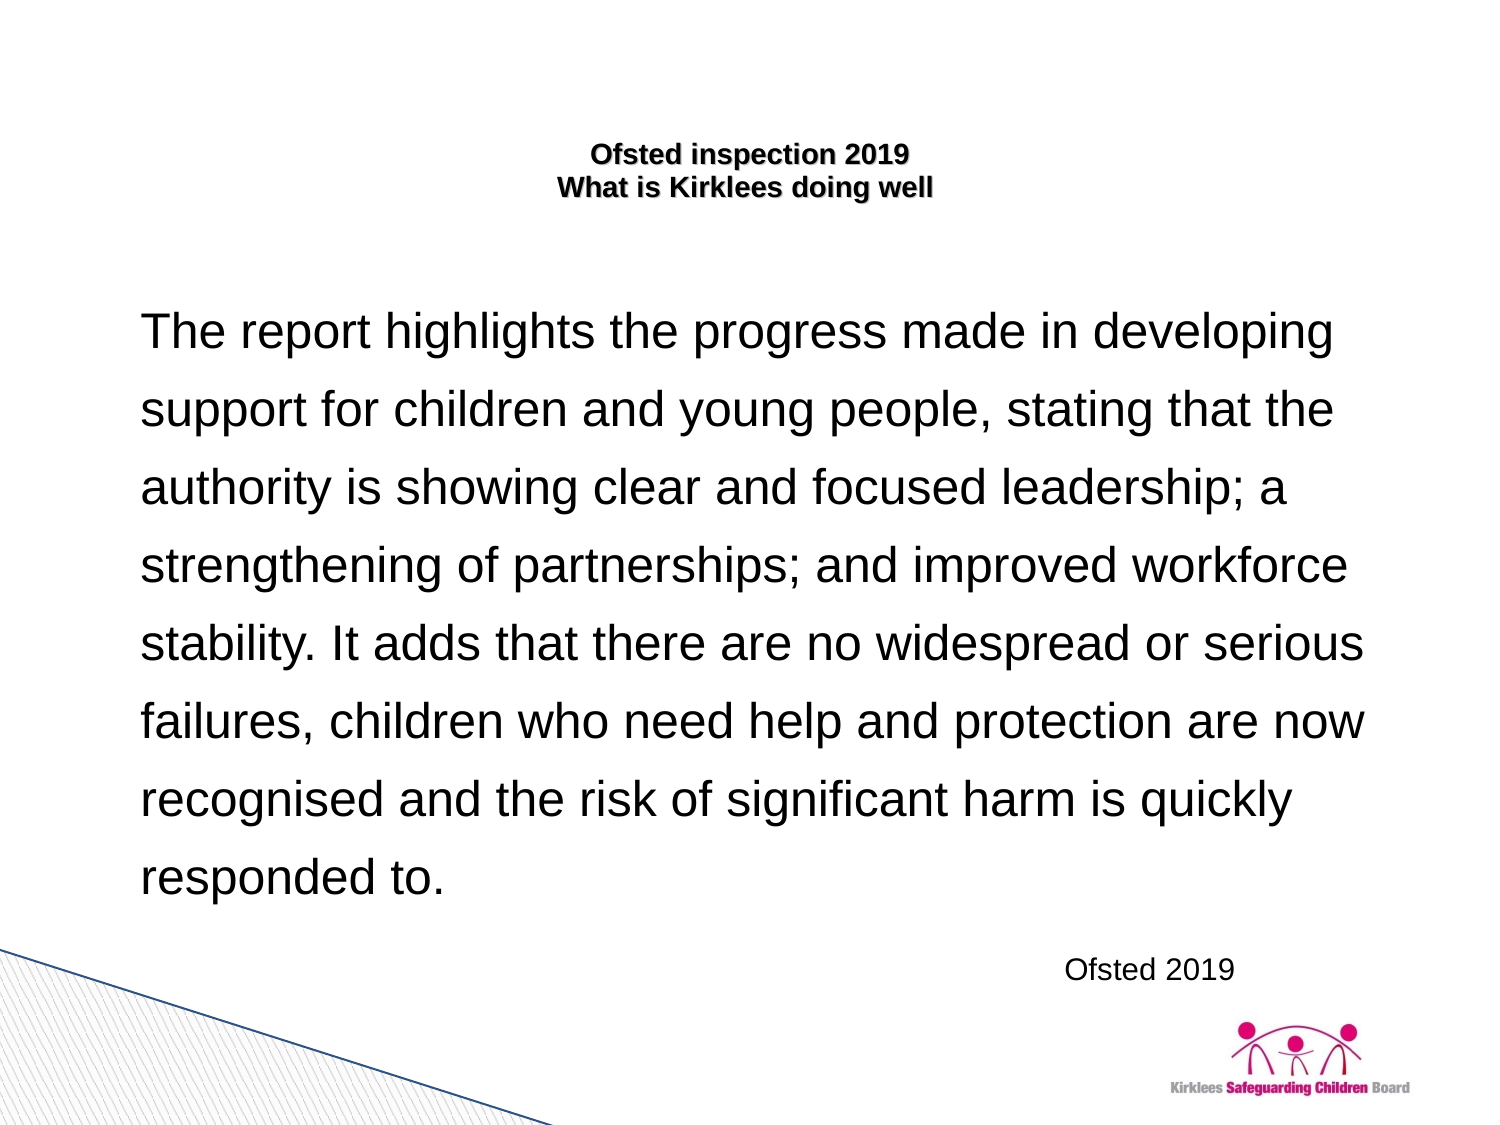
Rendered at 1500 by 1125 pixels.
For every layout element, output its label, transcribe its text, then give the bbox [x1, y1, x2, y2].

list The report highlights the progress made in developing support for children and young people, stating that the authority is showing clear and focused leadership; a strengthening of partnerships; and improved workforce stability. It adds that there are no widespread or serious failures, children who need help and protection are now recognised and the risk of significant harm is quickly responded to. Ofsted 2019 [89, 273, 1440, 1077]
title Ofsted inspection 2019 What is Kirklees doing well [75, 85, 1426, 274]
